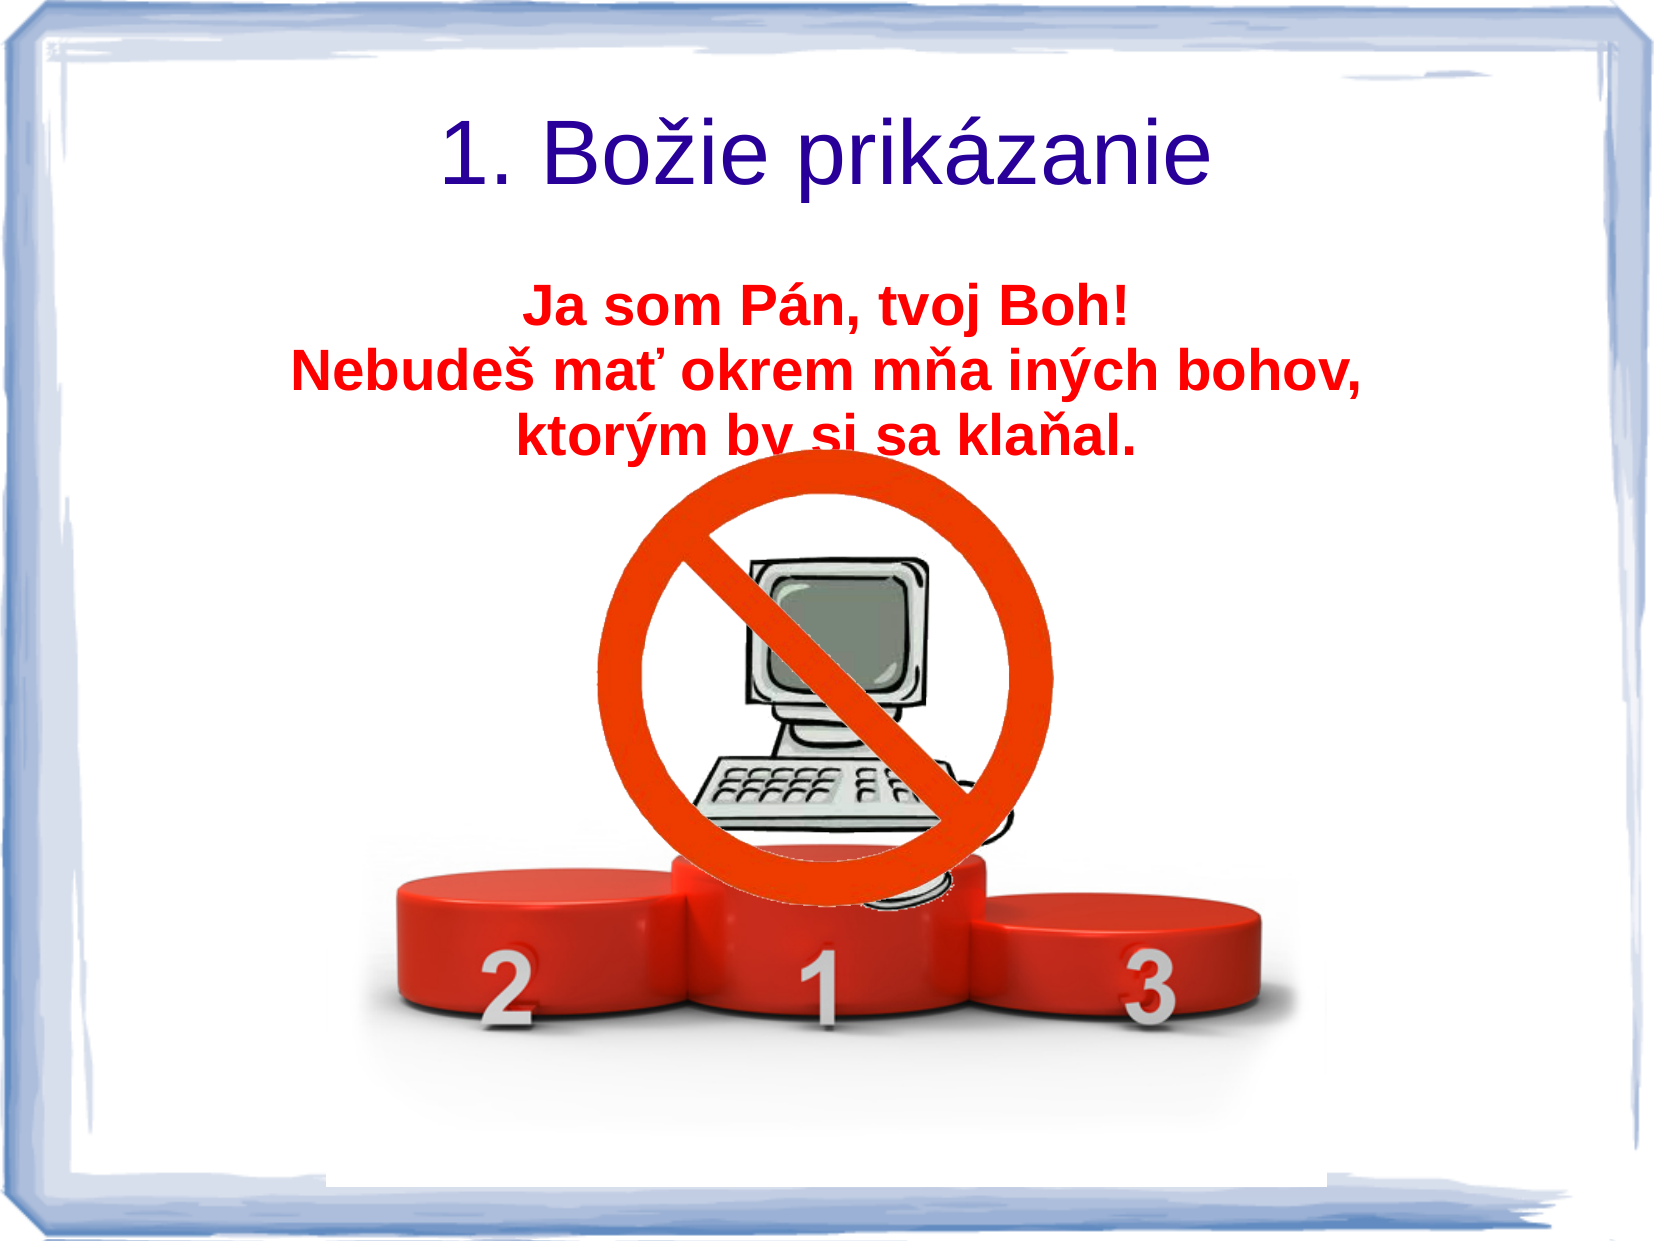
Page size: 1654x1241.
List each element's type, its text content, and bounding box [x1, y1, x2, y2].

picture [0, 0, 1654, 1241]
text_box Ja som Pán, tvoj Boh! Nebudeš mať okrem mňa iných bohov, ktorým by si sa klaňal. [118, 265, 1536, 476]
title 1. Božie prikázanie [82, 49, 1571, 257]
